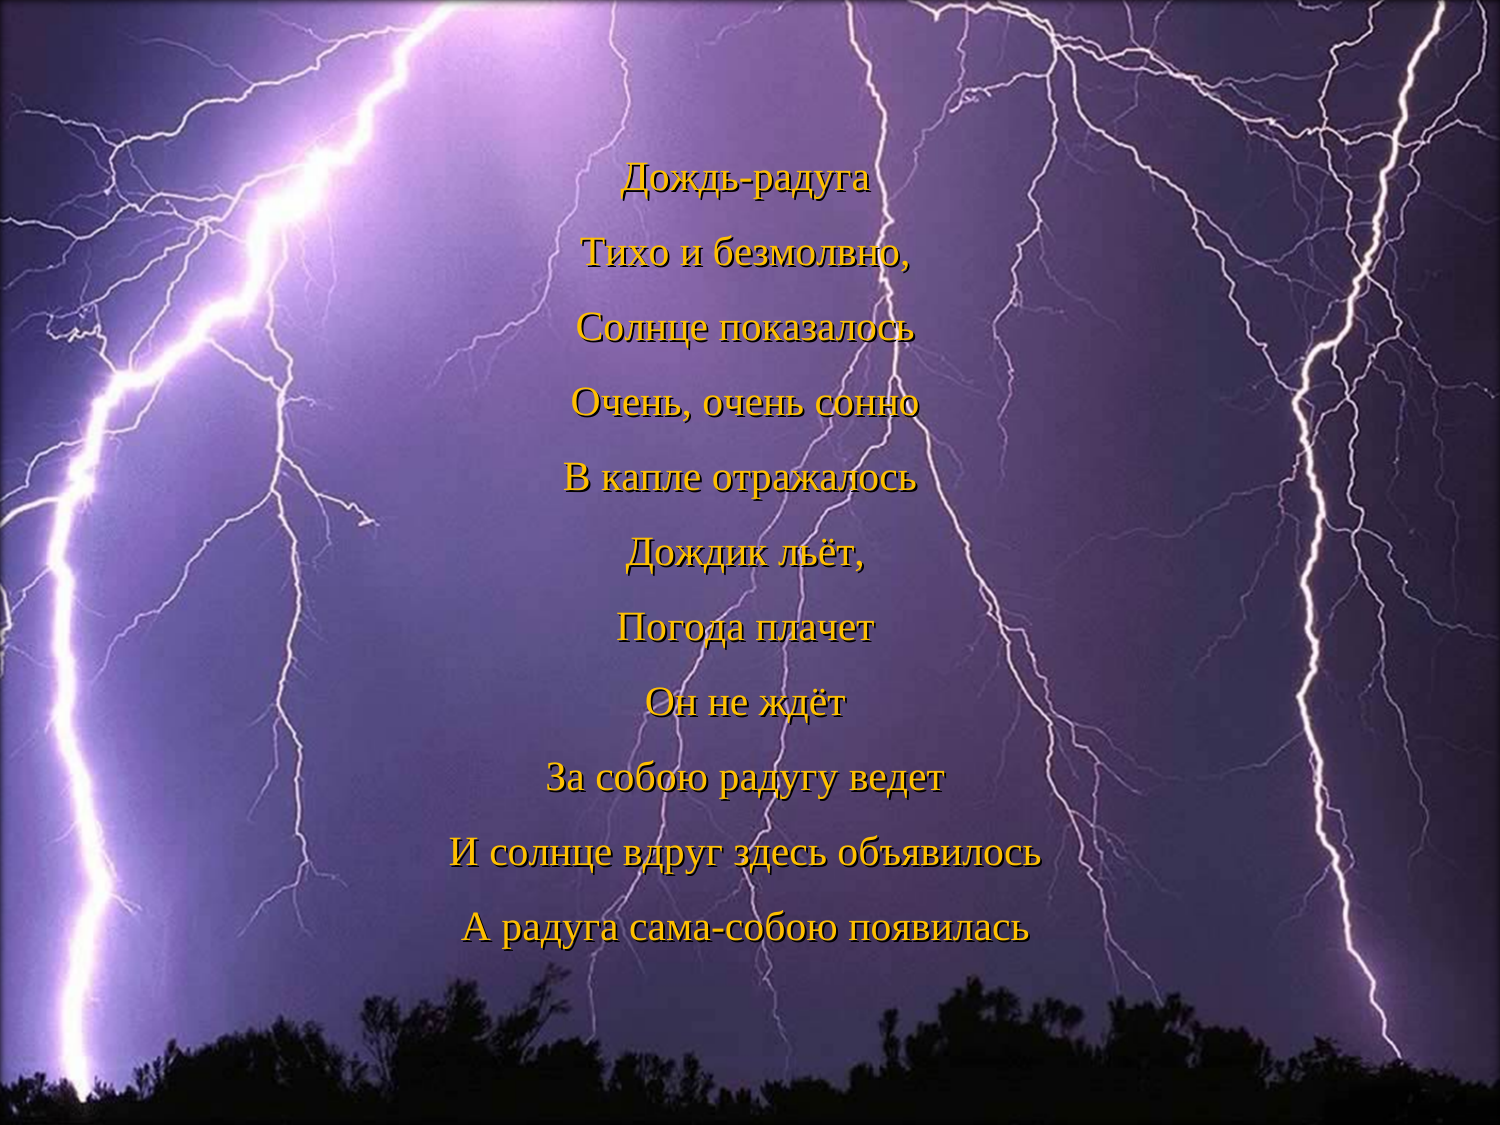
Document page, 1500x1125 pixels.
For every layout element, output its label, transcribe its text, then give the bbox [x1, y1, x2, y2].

text_box [0, 0, 1500, 1125]
text_box Дождь-радуга Тихо и безмолвно, Солнце показалось Очень, очень сонно В капле отражалось Дождик льёт, Погода плачет Он не ждёт За собою радугу ведет И солнце вдруг здесь объявилось А радуга сама-собою появилась [70, 82, 1421, 1090]
picture [57, 68, 1434, 1104]
